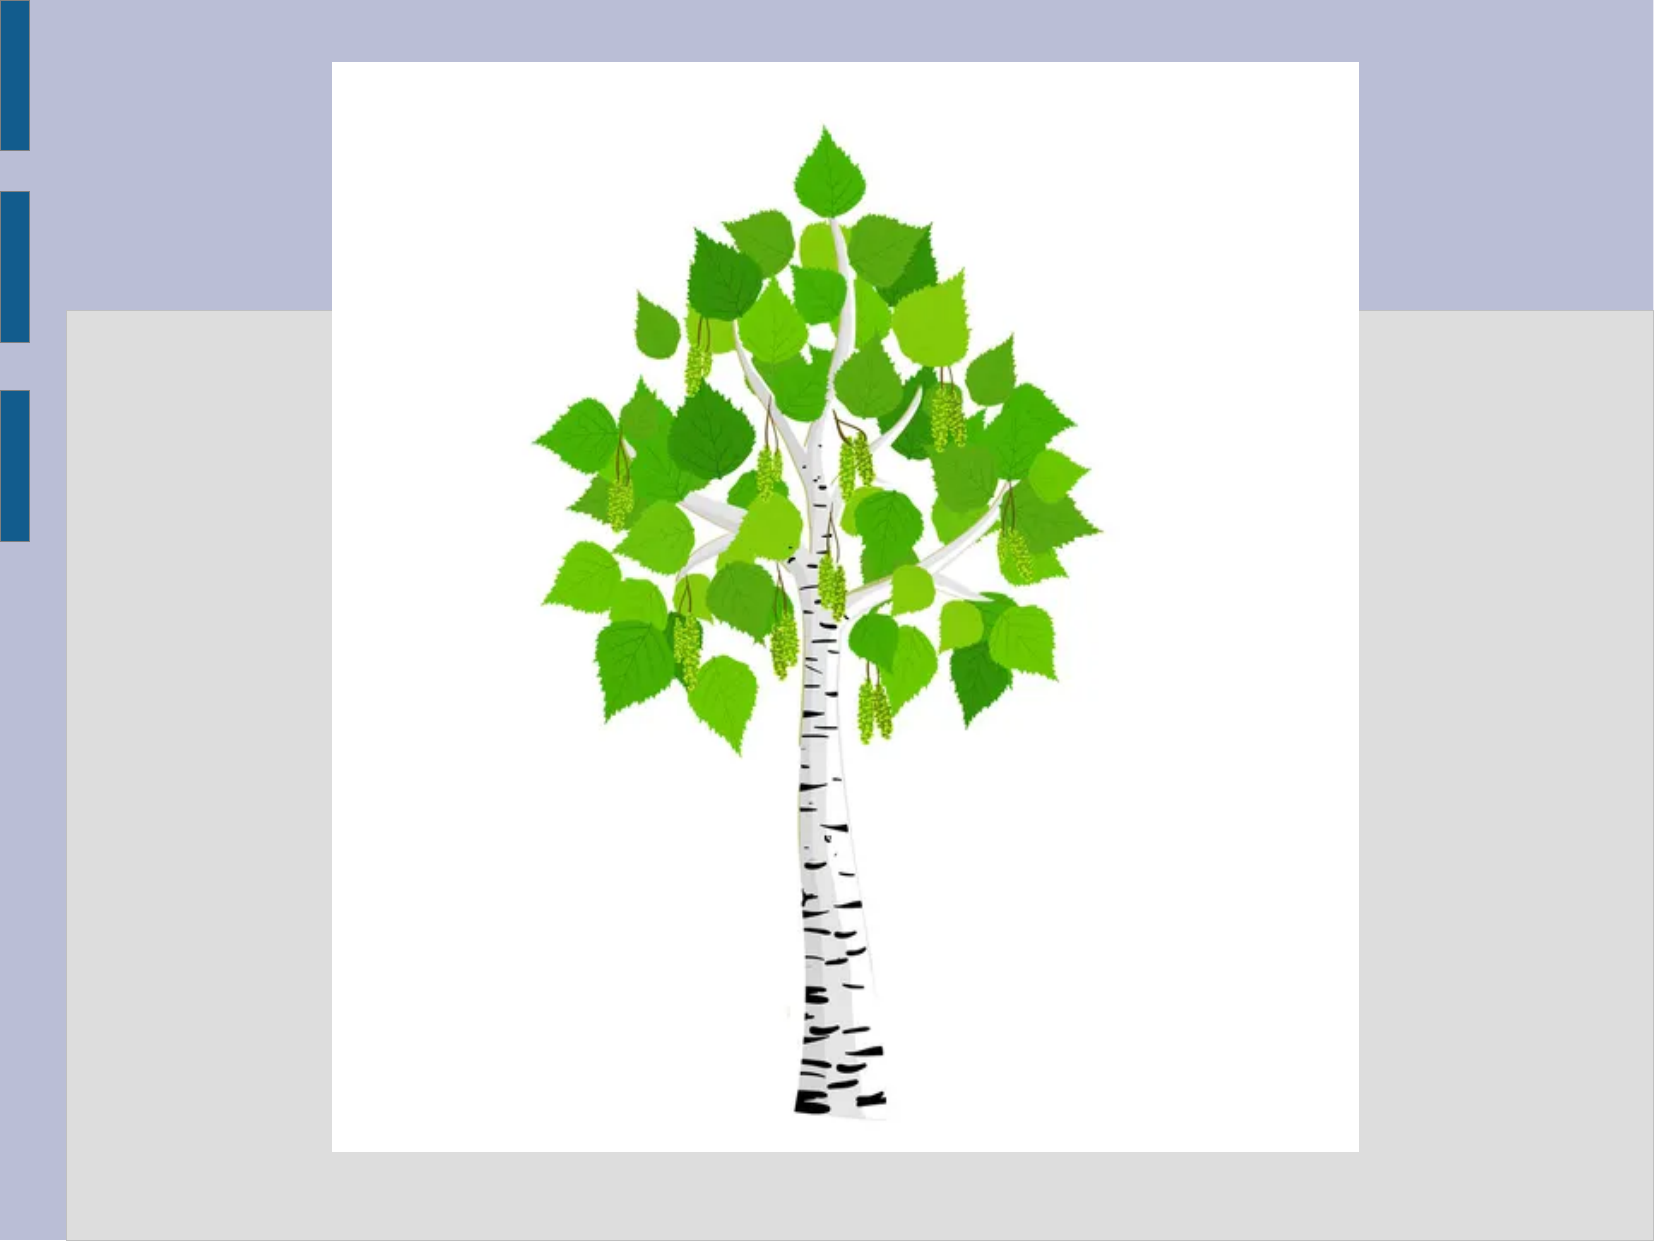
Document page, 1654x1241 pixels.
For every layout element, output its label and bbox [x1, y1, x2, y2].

picture [332, 62, 1359, 1152]
